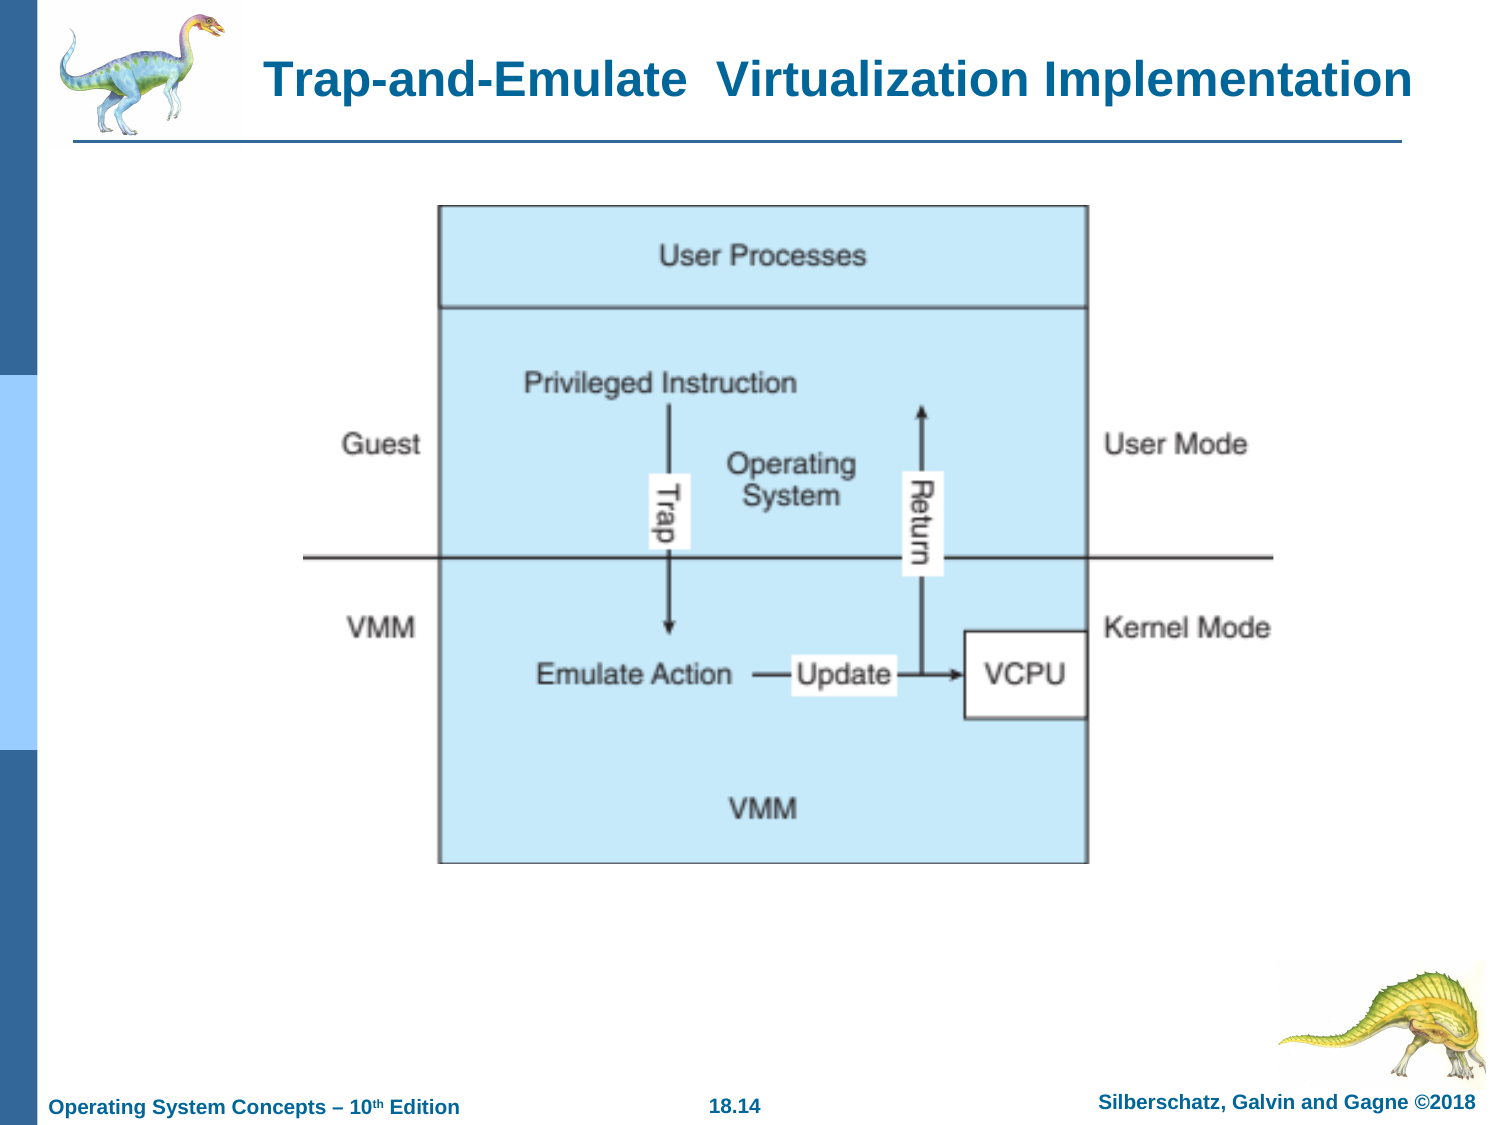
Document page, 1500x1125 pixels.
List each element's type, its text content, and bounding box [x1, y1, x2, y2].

picture [1415, 1094, 1423, 1099]
picture [1275, 959, 1486, 1090]
picture [46, 0, 243, 149]
title Trap-and-Emulate Virtualization Implementation [178, 18, 1499, 114]
picture [190, 205, 1386, 864]
